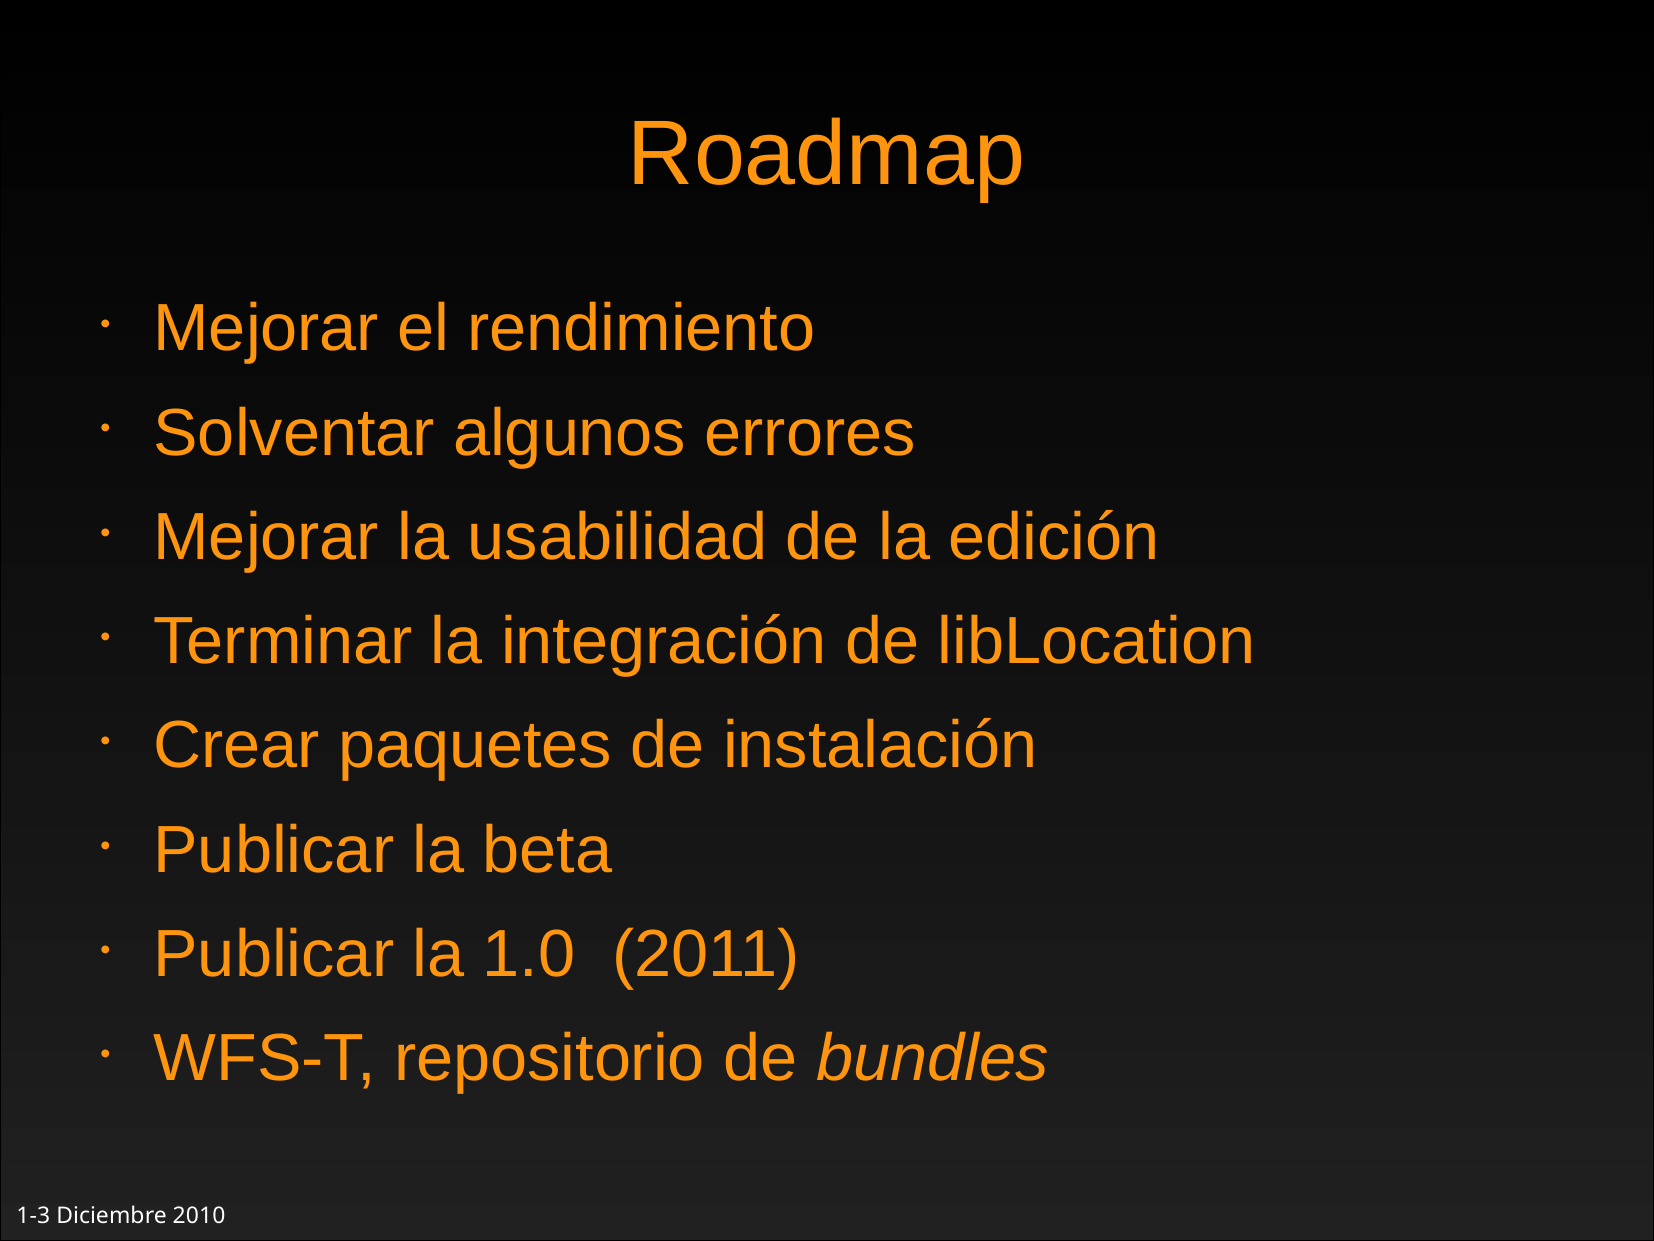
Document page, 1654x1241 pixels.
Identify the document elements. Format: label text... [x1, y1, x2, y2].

title Roadmap [82, 49, 1571, 257]
list Mejorar el rendimiento Solventar algunos errores Mejorar la usabilidad de la edición Terminar la integración de libLocation Crear paquetes de instalación Publicar la beta Publicar la 1.0 (2011) WFS-T, repositorio de bundles [82, 290, 1571, 1109]
